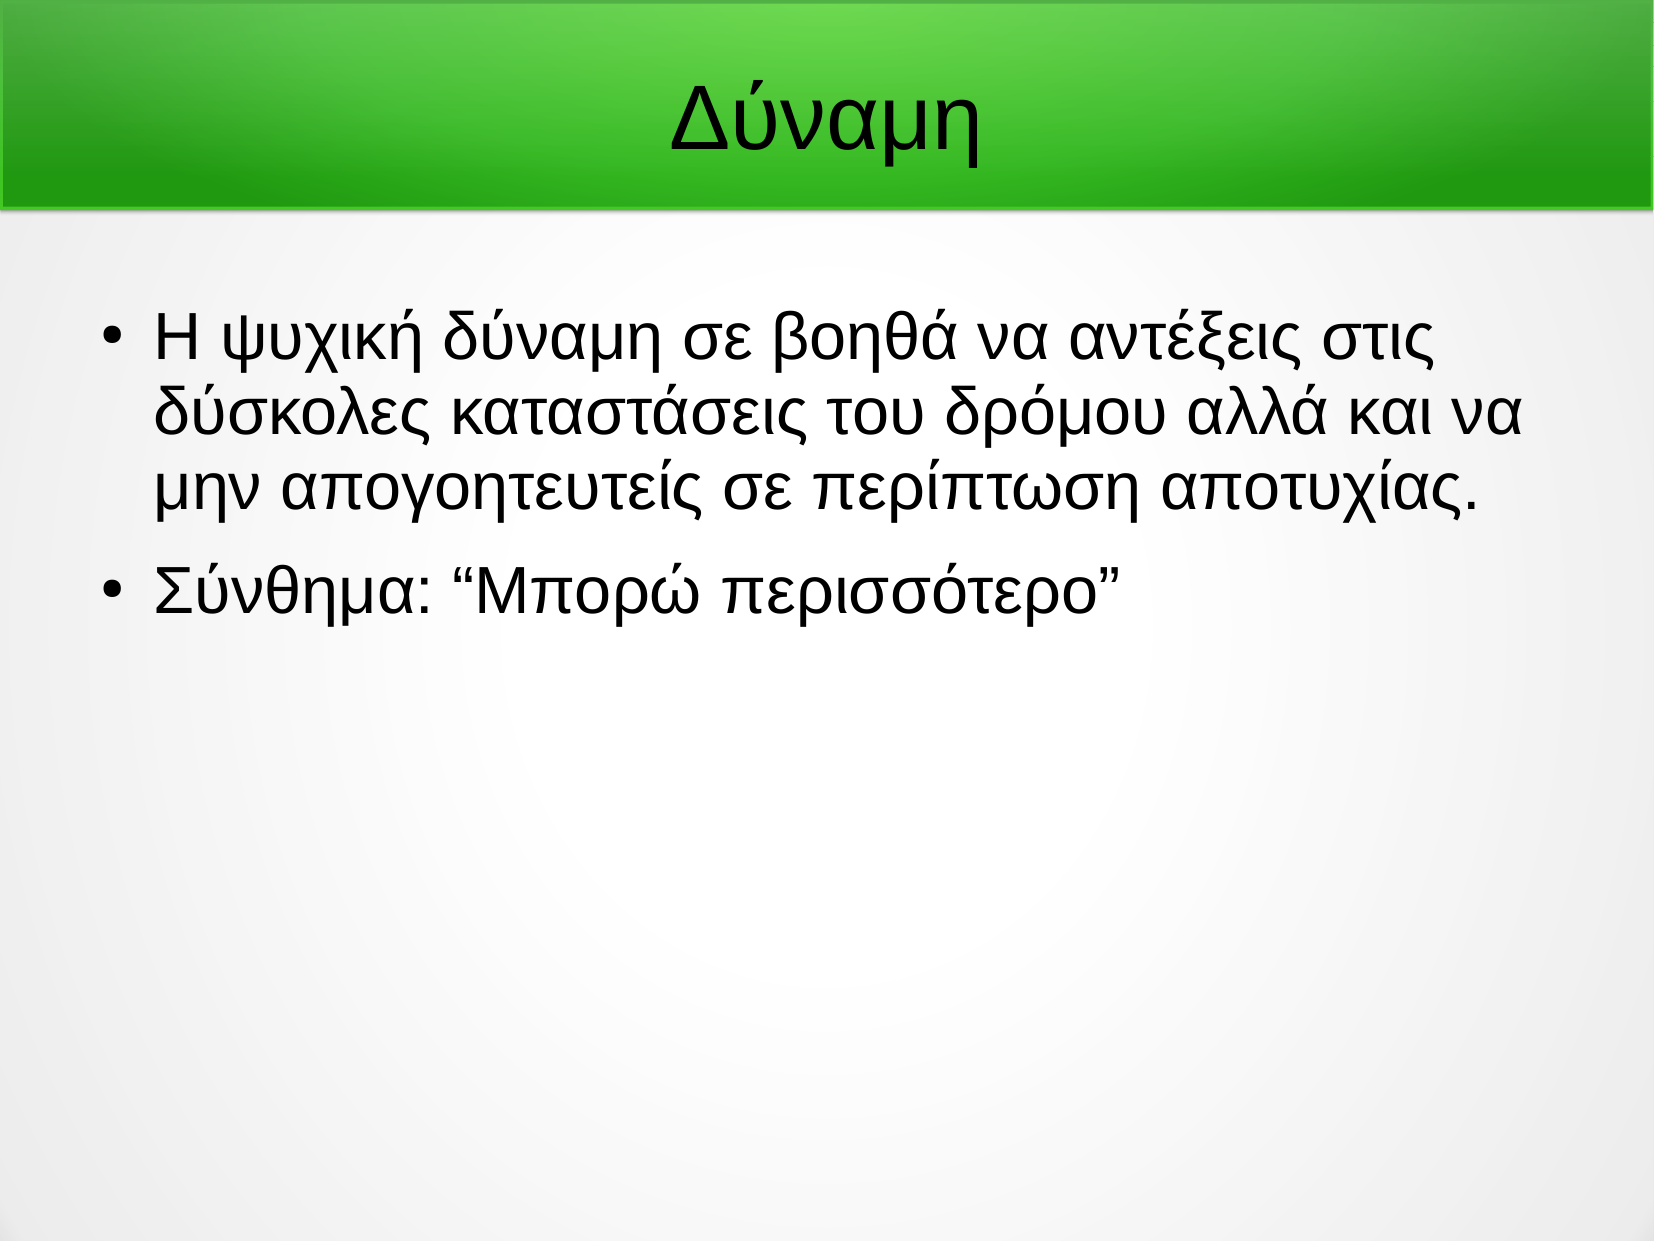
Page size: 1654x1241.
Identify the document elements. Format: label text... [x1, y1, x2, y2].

list Η ψυχική δύναμη σε βοηθά να αντέξεις στις δύσκολες καταστάσεις του δρόμου αλλά και να μην απογοητευτείς σε περίπτωση αποτυχίας. Σύνθημα: “Μπορώ περισσότερο” [82, 299, 1571, 1019]
title Δύναμη [82, 47, 1571, 189]
